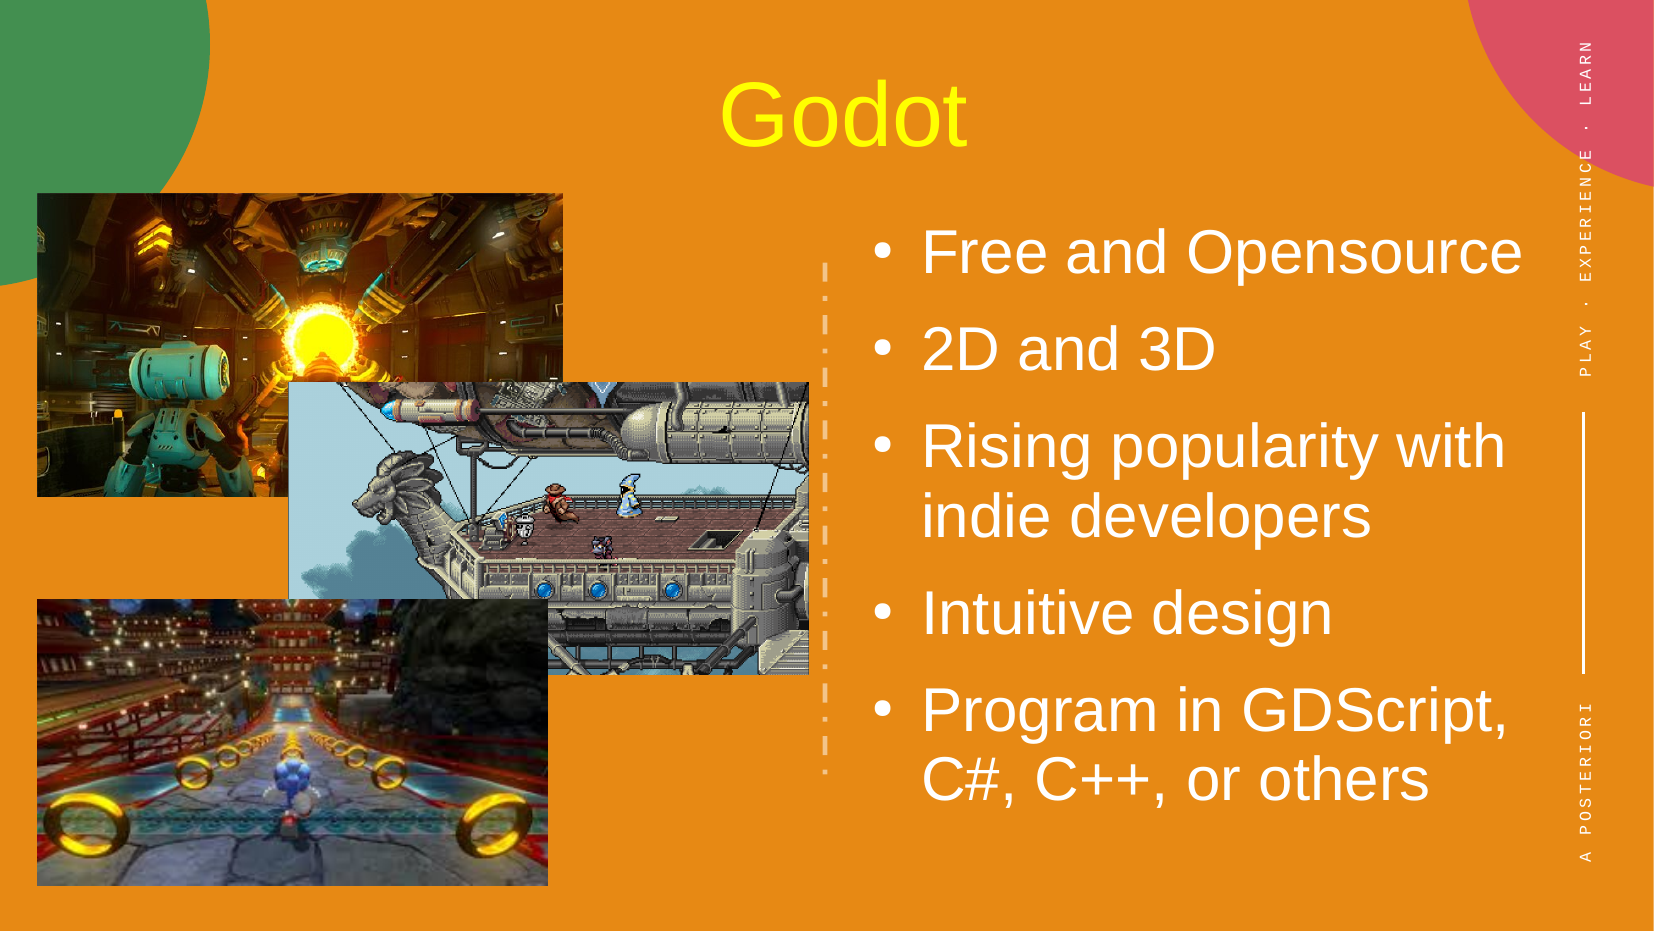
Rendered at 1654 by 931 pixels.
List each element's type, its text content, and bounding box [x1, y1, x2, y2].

list Free and Opensource 2D and 3D Rising popularity with indie developers Intuitive design Program in GDScript, C#, C++, or others [855, 217, 1544, 826]
picture [37, 193, 809, 886]
title Godot [187, 37, 1501, 193]
